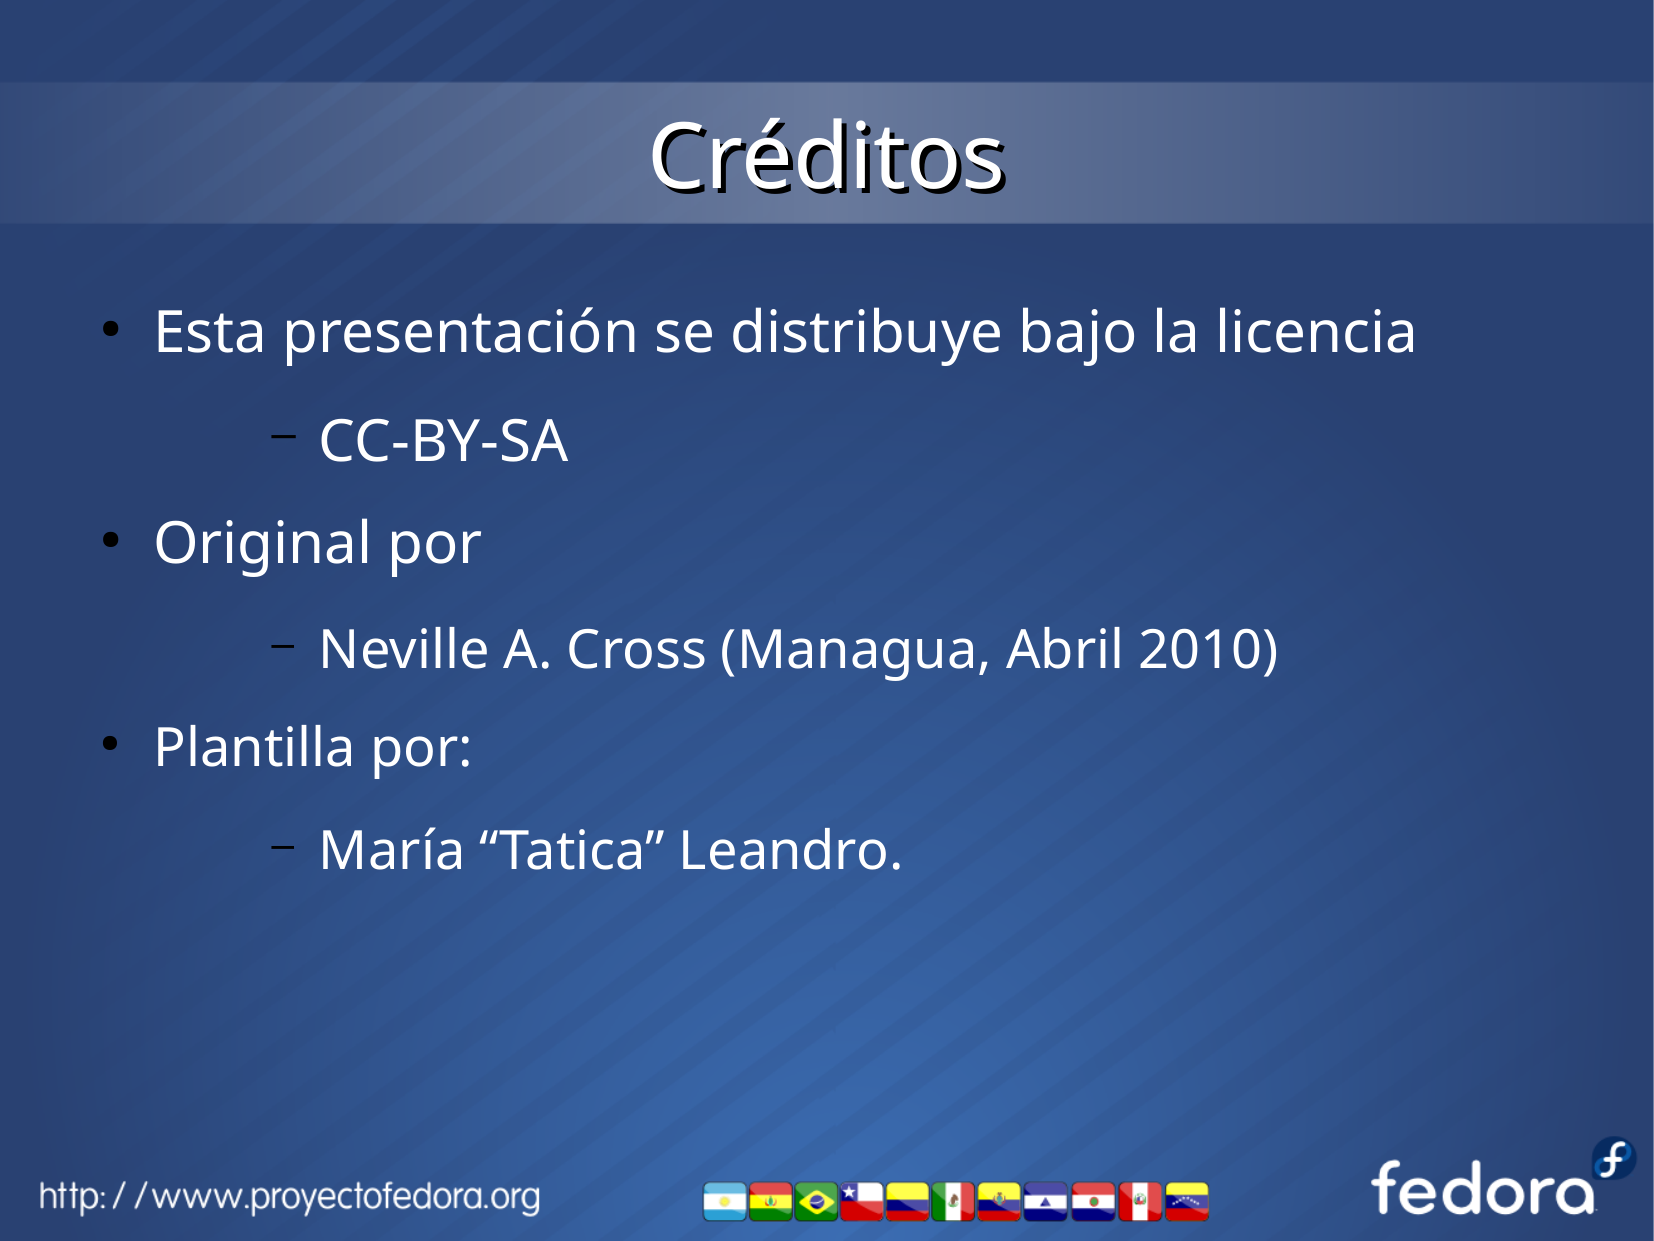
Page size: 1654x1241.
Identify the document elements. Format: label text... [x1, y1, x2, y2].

title Créditos [82, 49, 1571, 257]
list Esta presentación se distribuye bajo la licencia CC-BY-SA Original por Neville A. Cross (Managua, Abril 2010) Plantilla por: María “Tatica” Leandro. [82, 290, 1571, 1094]
picture [0, 0, 1654, 1241]
